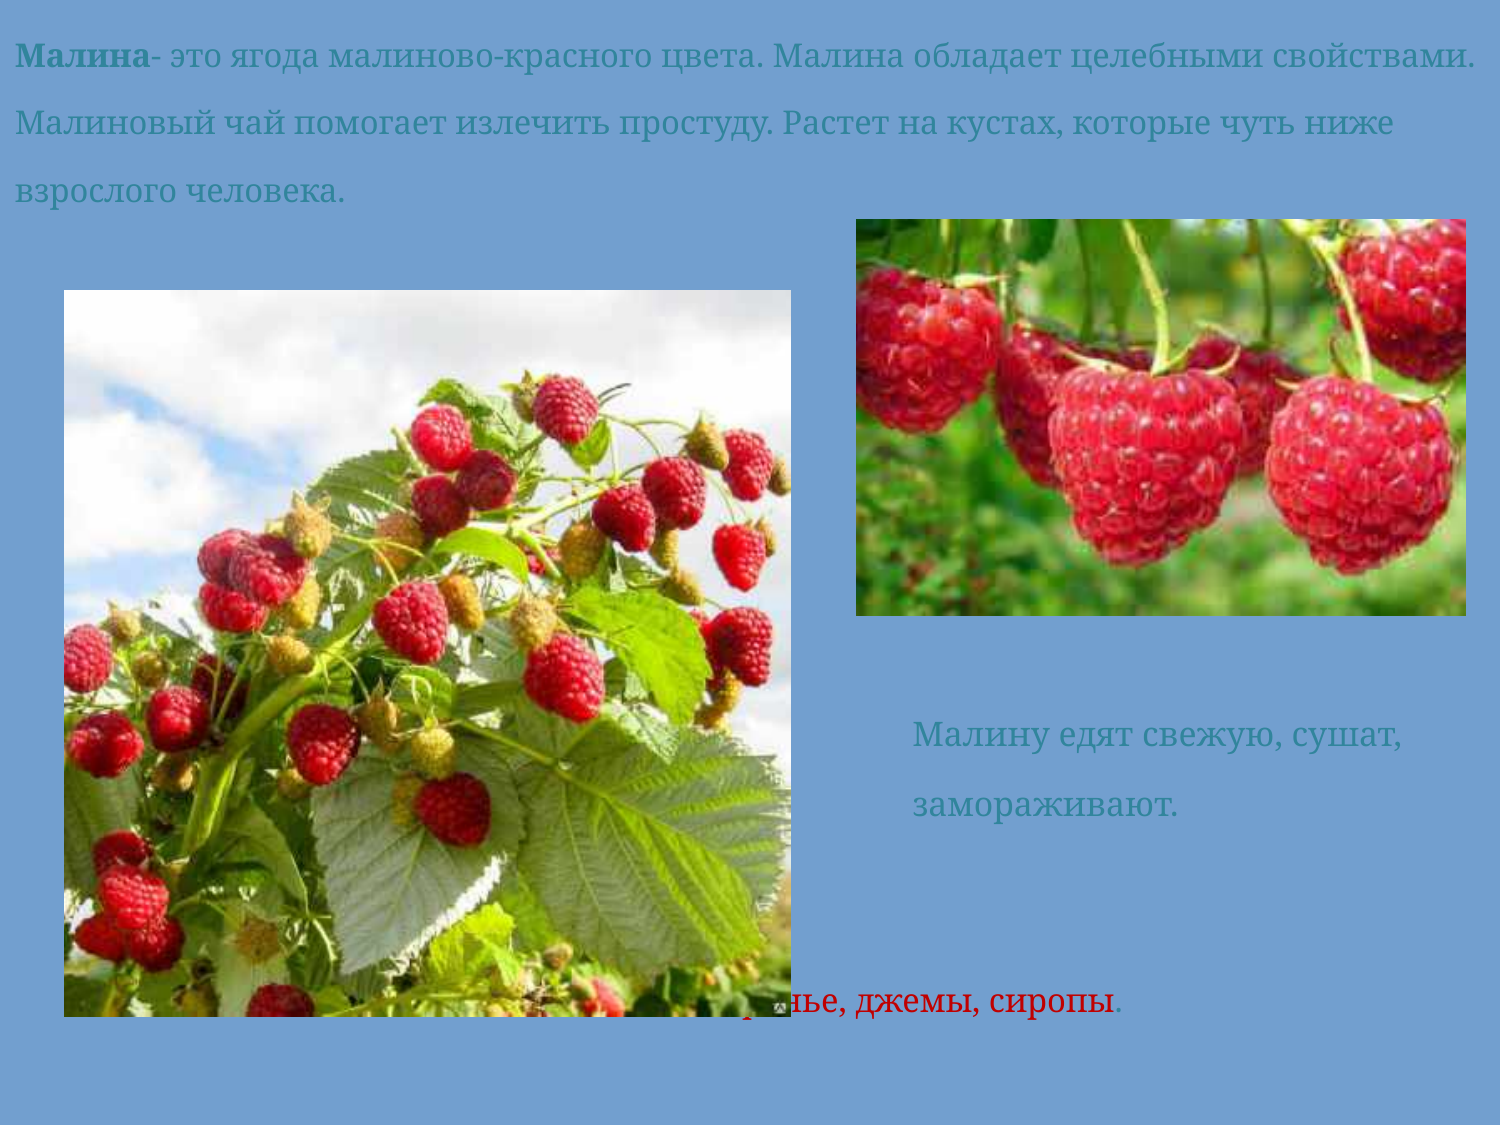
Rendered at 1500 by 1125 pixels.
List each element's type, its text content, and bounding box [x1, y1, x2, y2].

text_box Малину едят свежую, сушат, замораживают. [897, 680, 1425, 836]
text_box Малина- это ягода малиново-красного цвета. Малина обладает целебными свойствами. Малиновый чай помогает излечить простуду. Растет на кустах, которые чуть ниже взрослого человека. Из малины готовят варенье, джемы, сиропы. [0, 3, 1500, 1031]
picture [64, 290, 791, 1017]
picture [856, 219, 1466, 616]
